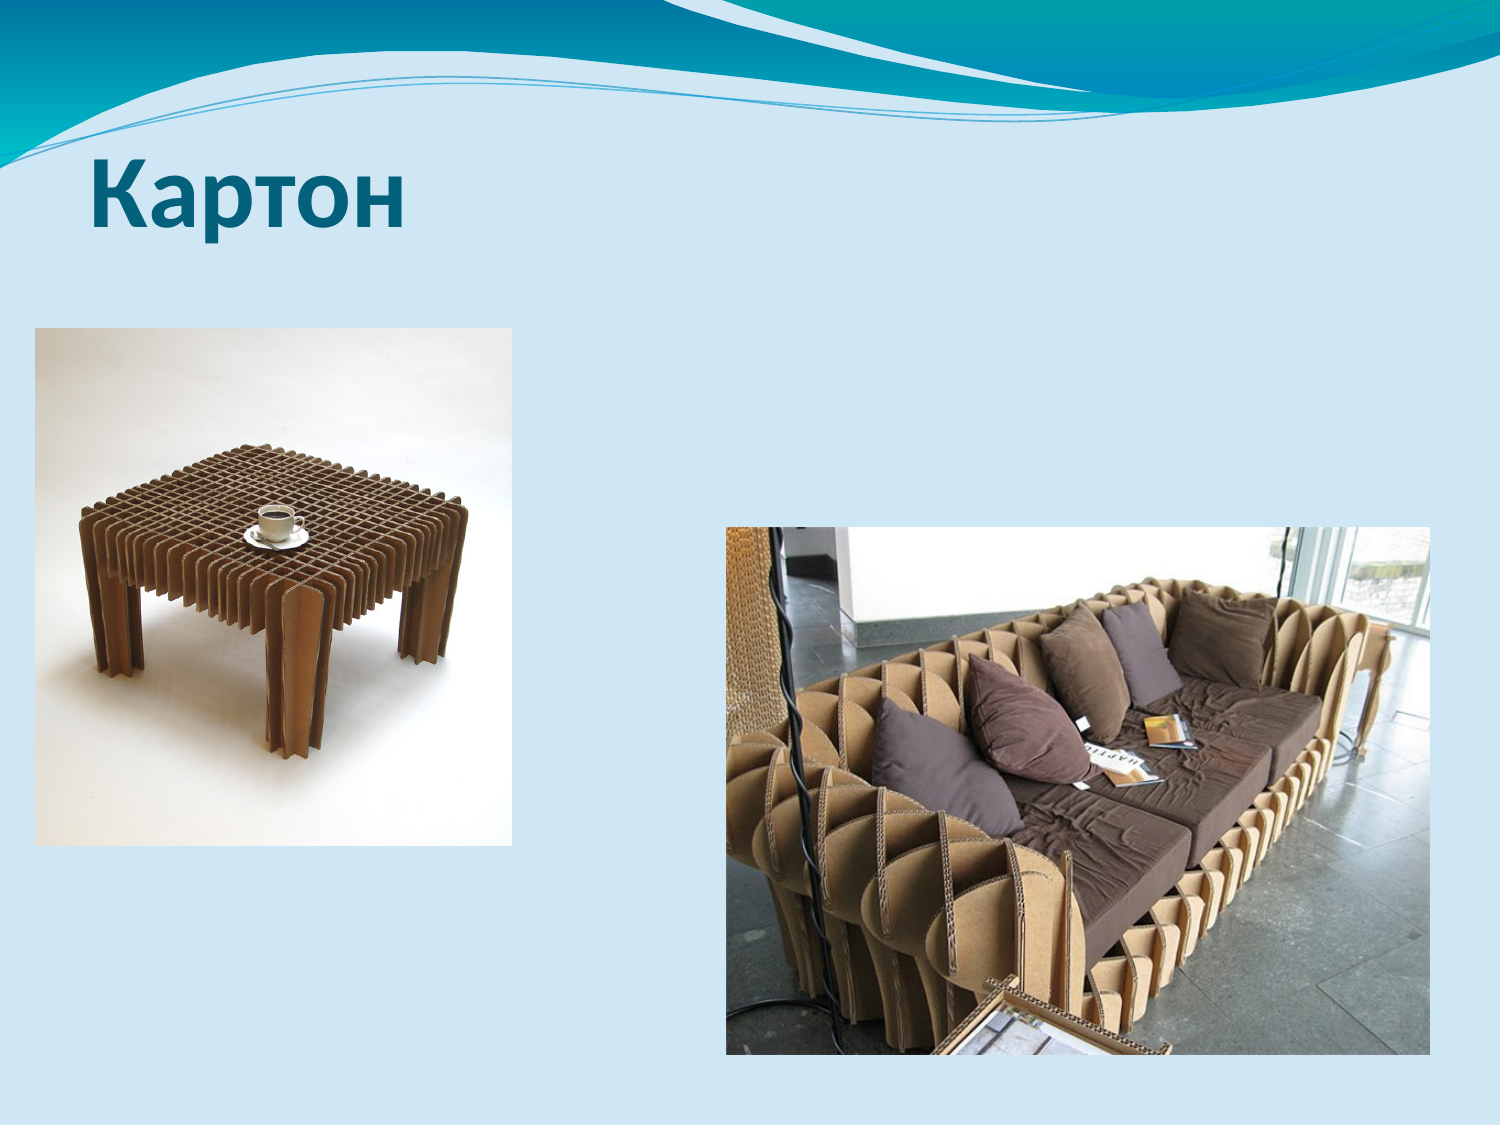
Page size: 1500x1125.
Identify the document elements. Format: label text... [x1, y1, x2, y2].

picture [726, 527, 1430, 1055]
title Картон [75, 115, 1425, 303]
picture [35, 328, 512, 846]
